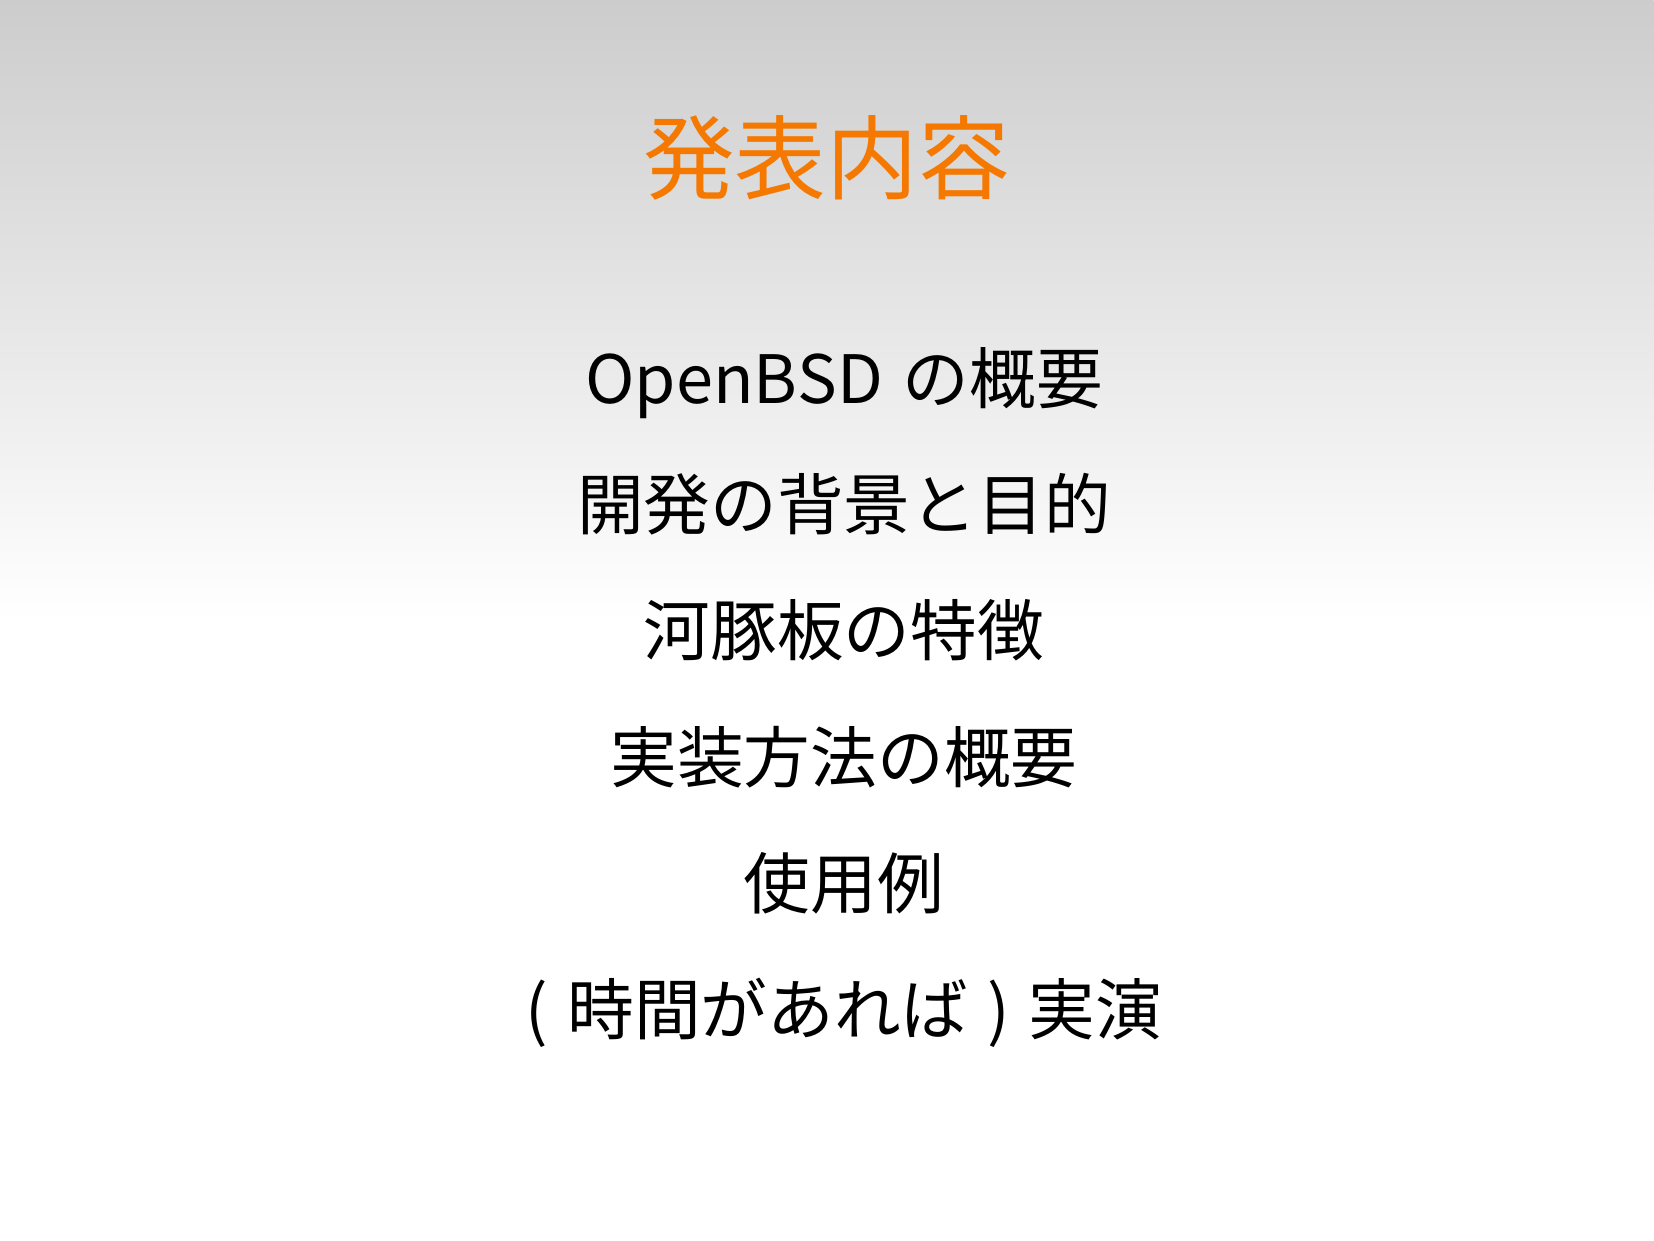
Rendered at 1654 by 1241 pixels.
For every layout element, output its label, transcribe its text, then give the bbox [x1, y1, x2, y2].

title 発表内容 [82, 49, 1571, 257]
list OpenBSDの概要 開発の背景と目的 河豚板の特徴 実装方法の概要 使用例 (時間があれば)実演 [91, 325, 1580, 981]
